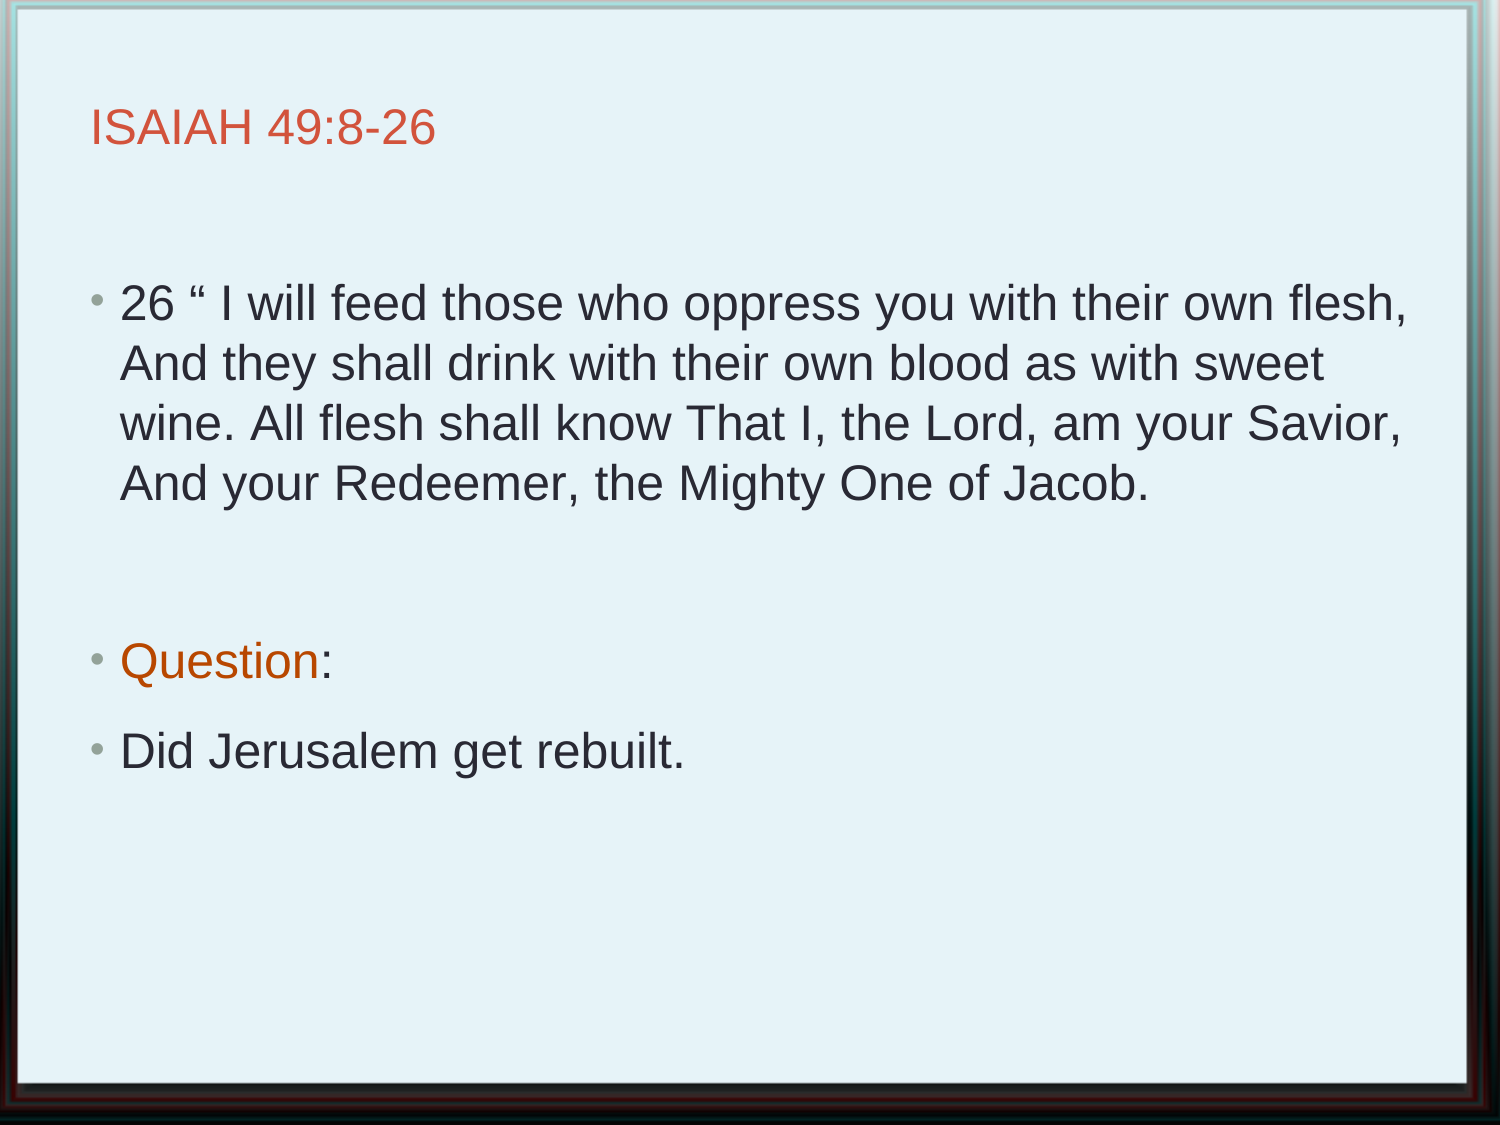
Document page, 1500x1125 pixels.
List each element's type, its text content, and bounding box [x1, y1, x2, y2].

list 26 “ I will feed those who oppress you with their own flesh, And they shall drink with their own blood as with sweet wine. All flesh shall know That I, the Lord, am your Savior, And your Redeemer, the Mighty One of Jacob. Question: Did Jerusalem get rebuilt. [75, 262, 1425, 1063]
title ISAIAH 49:8-26 [75, 87, 1425, 250]
picture [0, 0, 1500, 1125]
